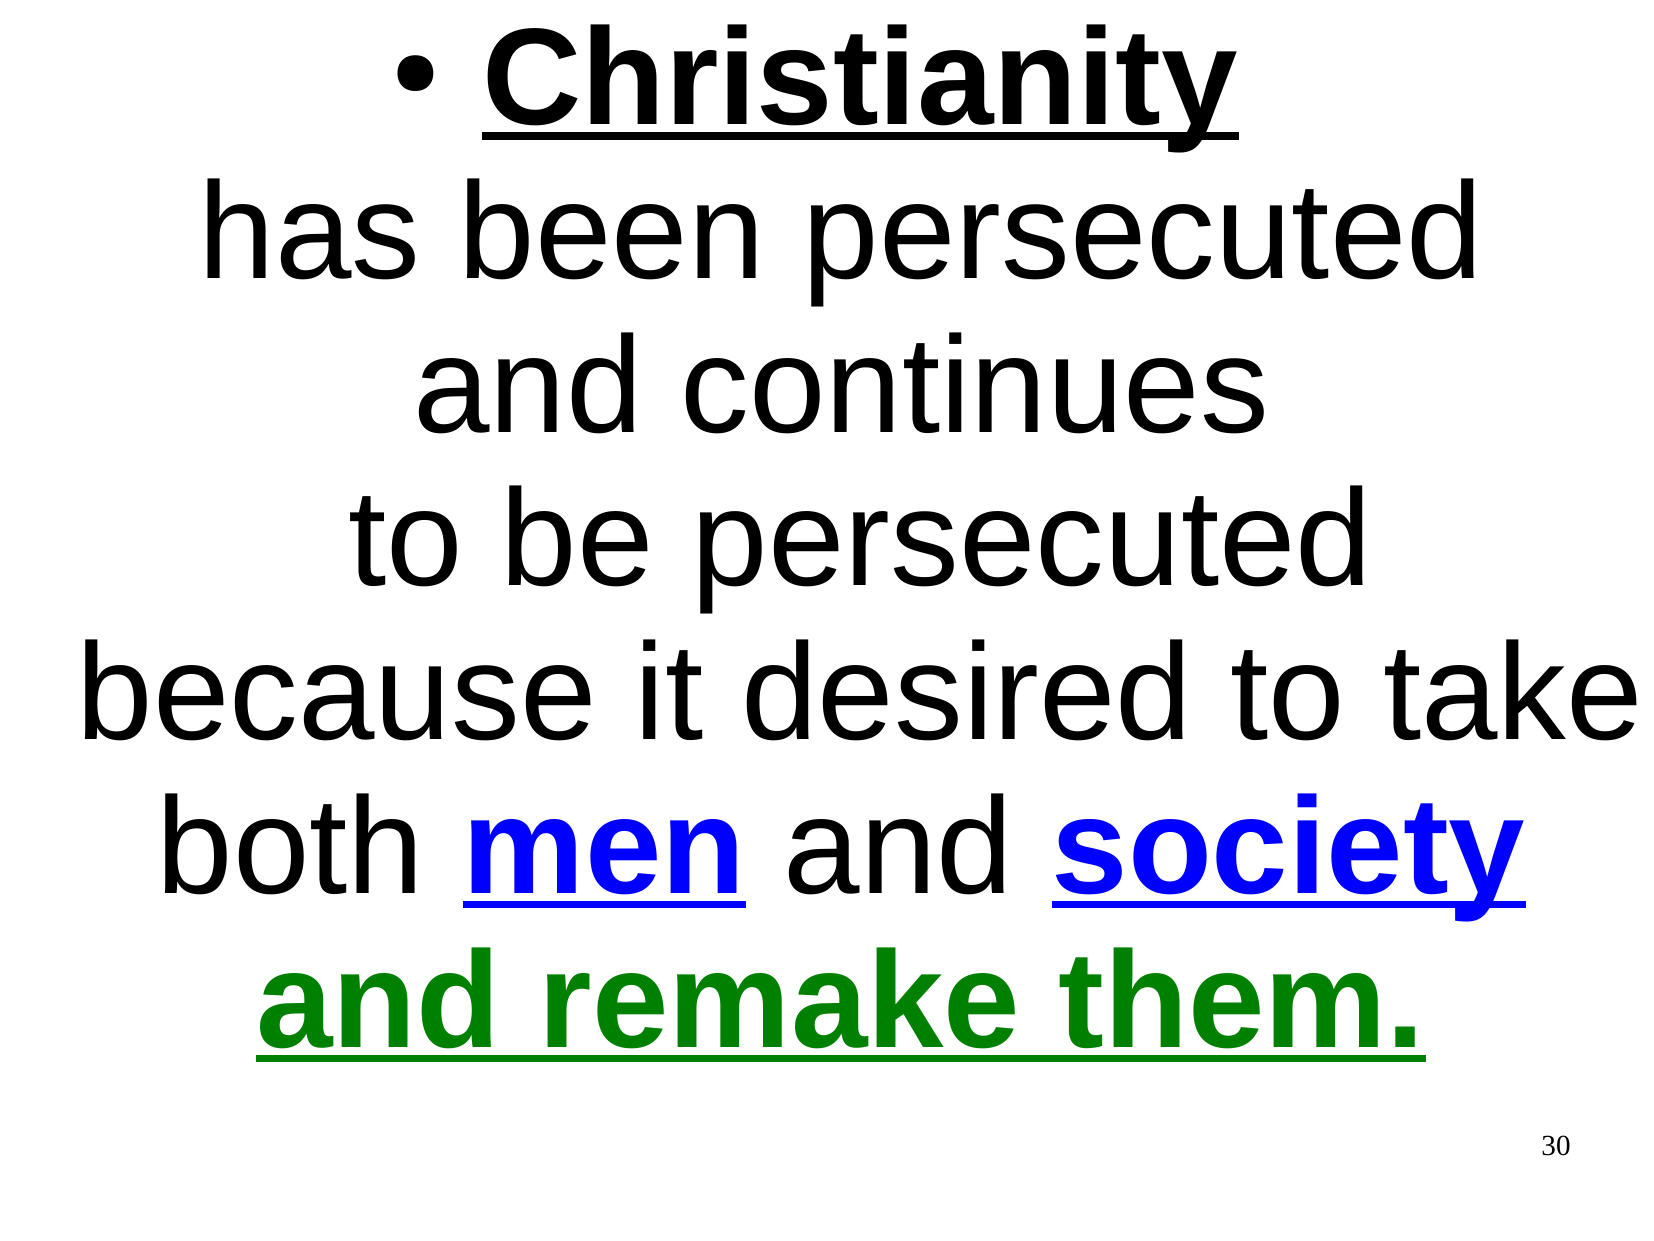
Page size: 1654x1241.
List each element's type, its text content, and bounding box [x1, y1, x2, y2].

list Christianity has been persecuted and continues to be persecuted because it desired to take both men and society and remake them. [0, 0, 1651, 1238]
